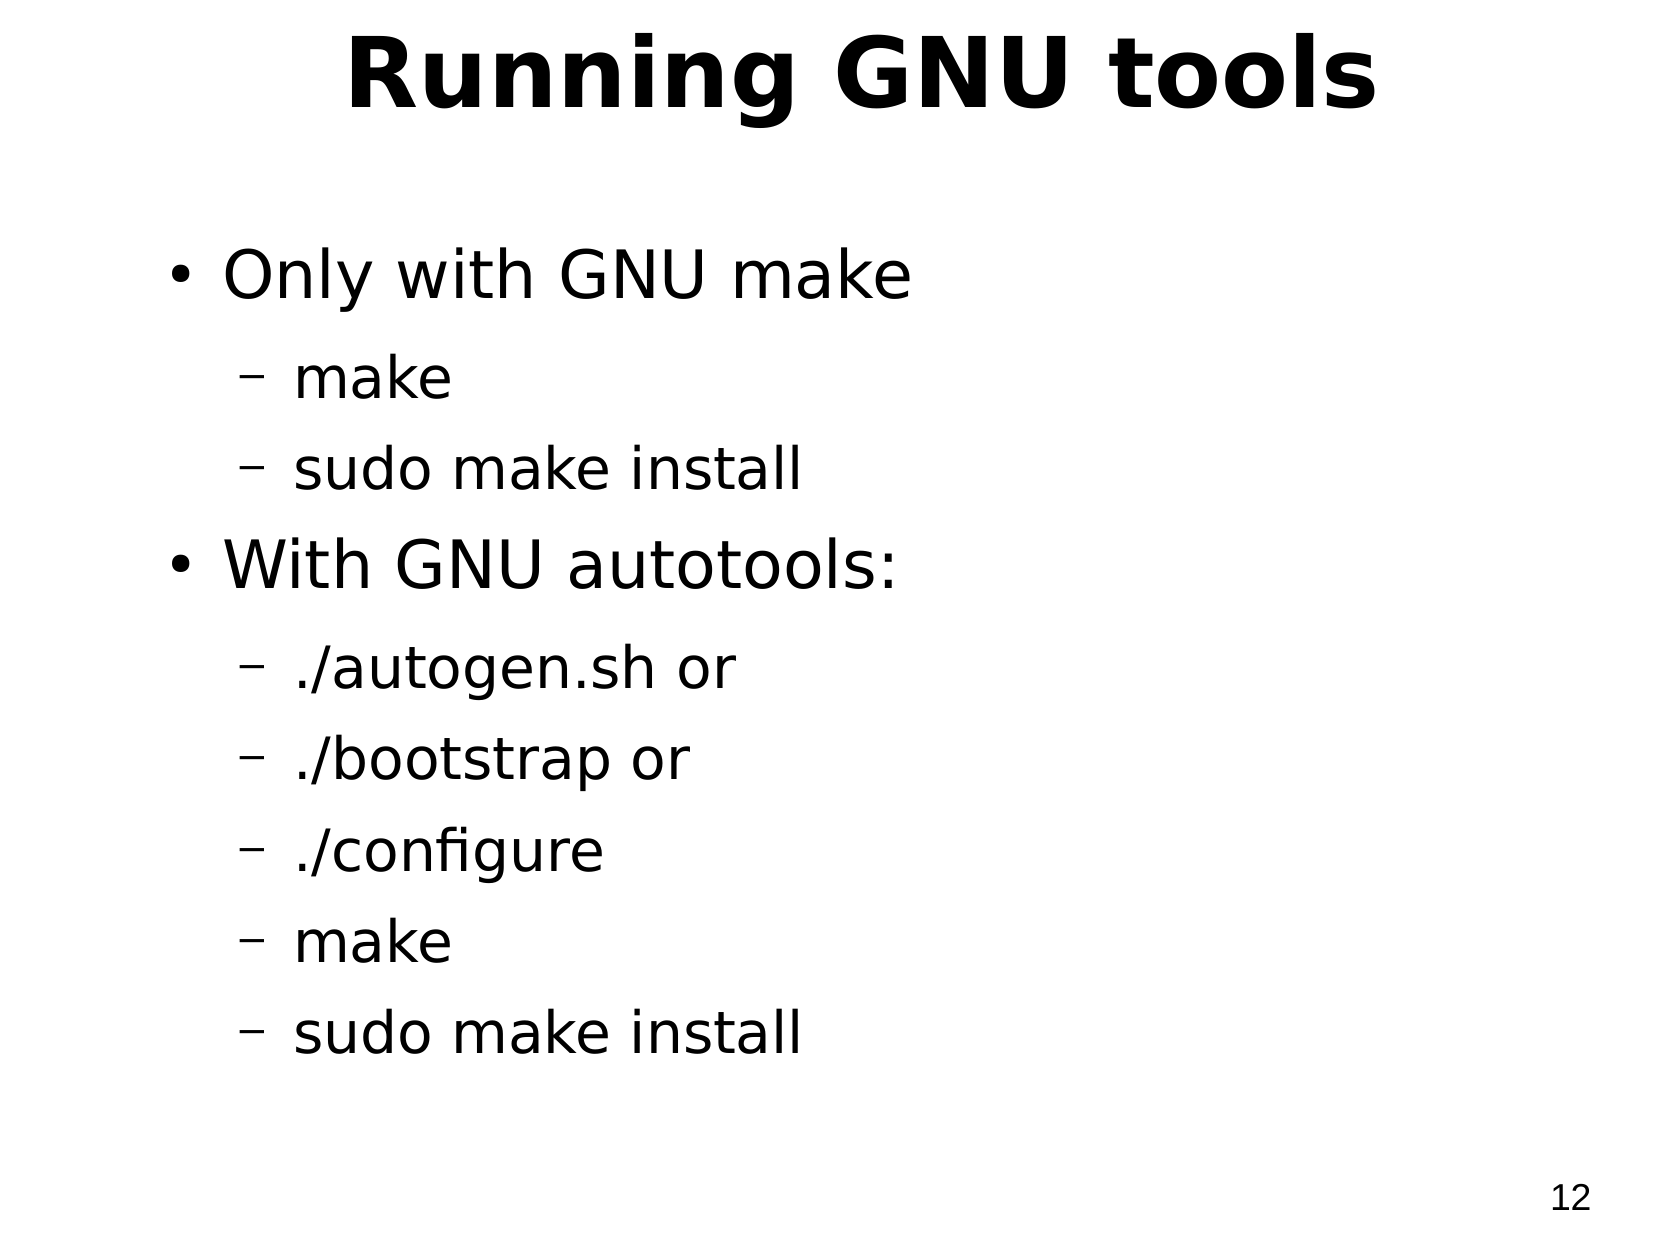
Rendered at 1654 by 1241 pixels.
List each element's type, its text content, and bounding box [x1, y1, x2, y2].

list Only with GNU make make sudo make install With GNU autotools: ./autogen.sh or ./bootstrap or ./configure make sudo make install [136, 229, 1569, 1114]
title Running GNU tools [71, 17, 1654, 131]
